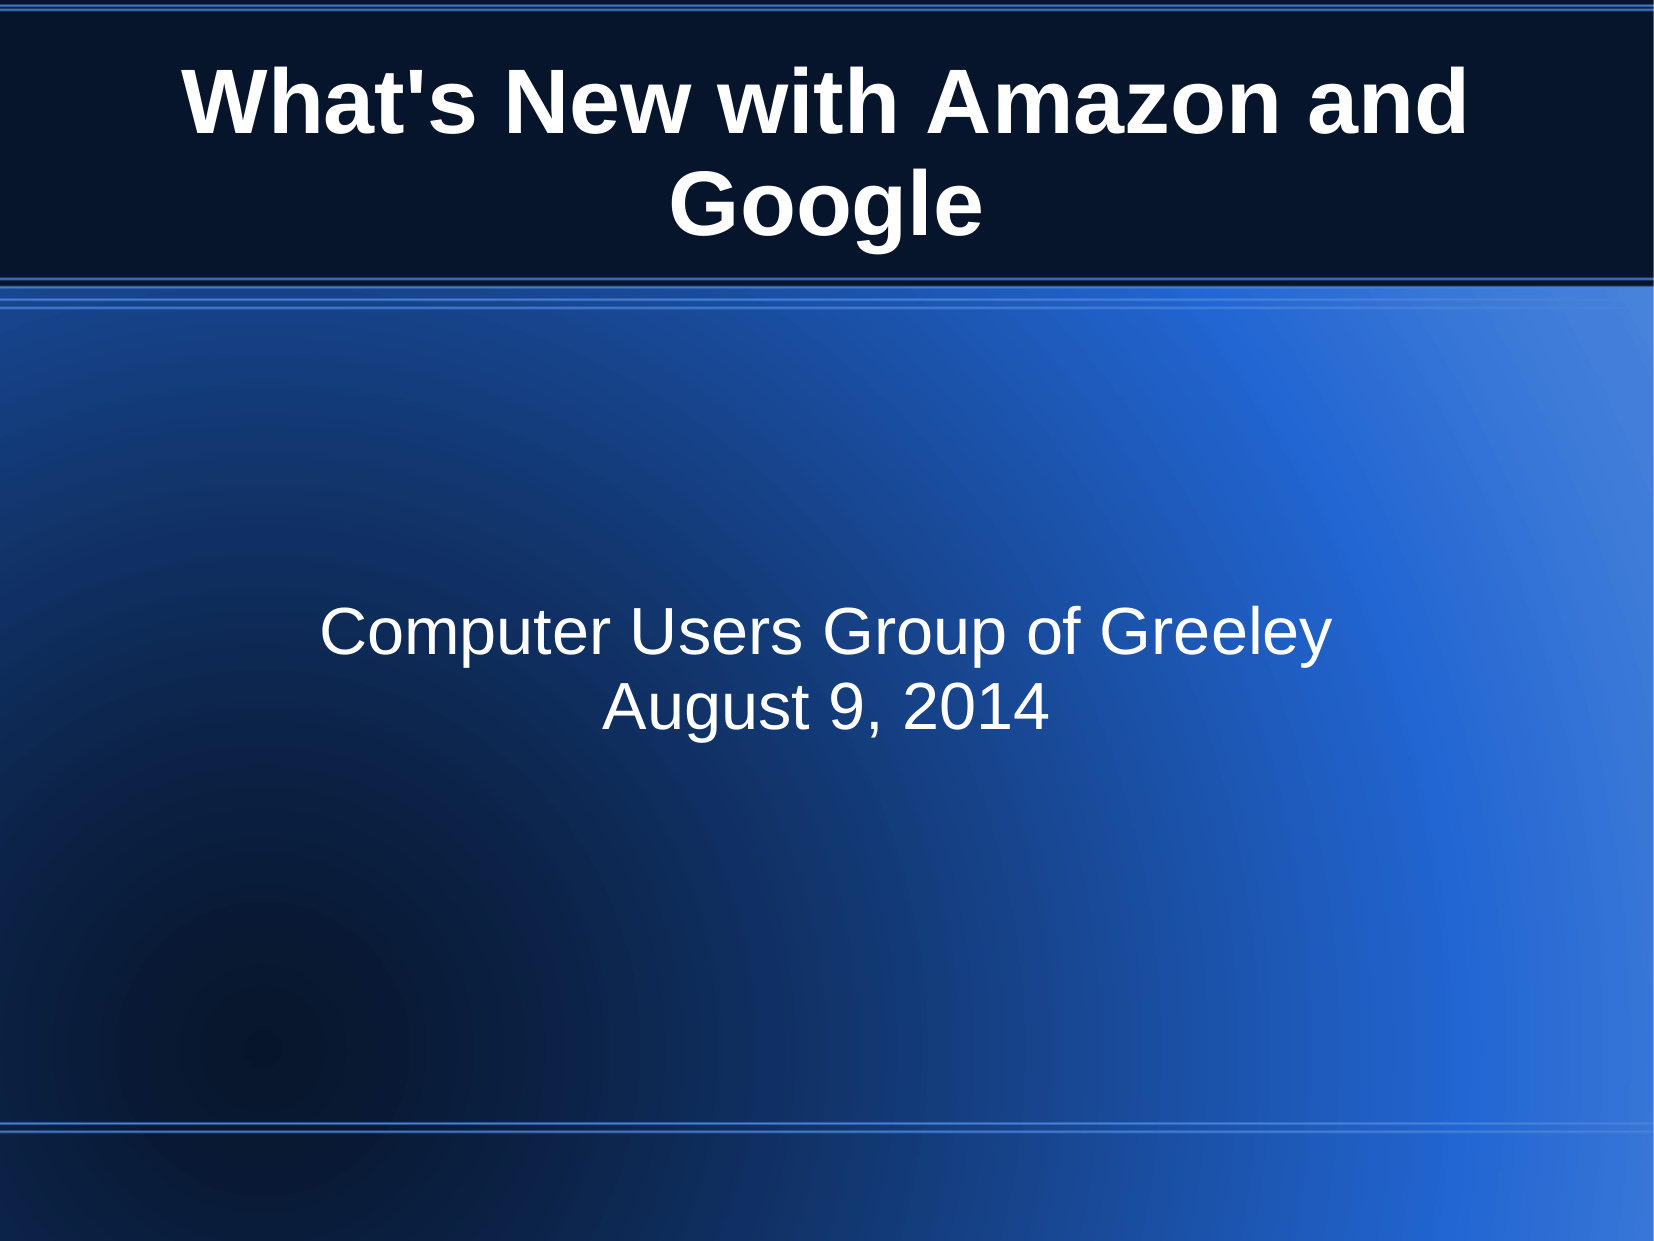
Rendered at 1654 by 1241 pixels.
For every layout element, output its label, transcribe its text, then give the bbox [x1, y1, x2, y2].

picture [0, 0, 1654, 1241]
subtitle Computer Users Group of Greeley August 9, 2014 [82, 355, 1571, 1058]
title What's New with Amazon and Google [82, 49, 1571, 257]
